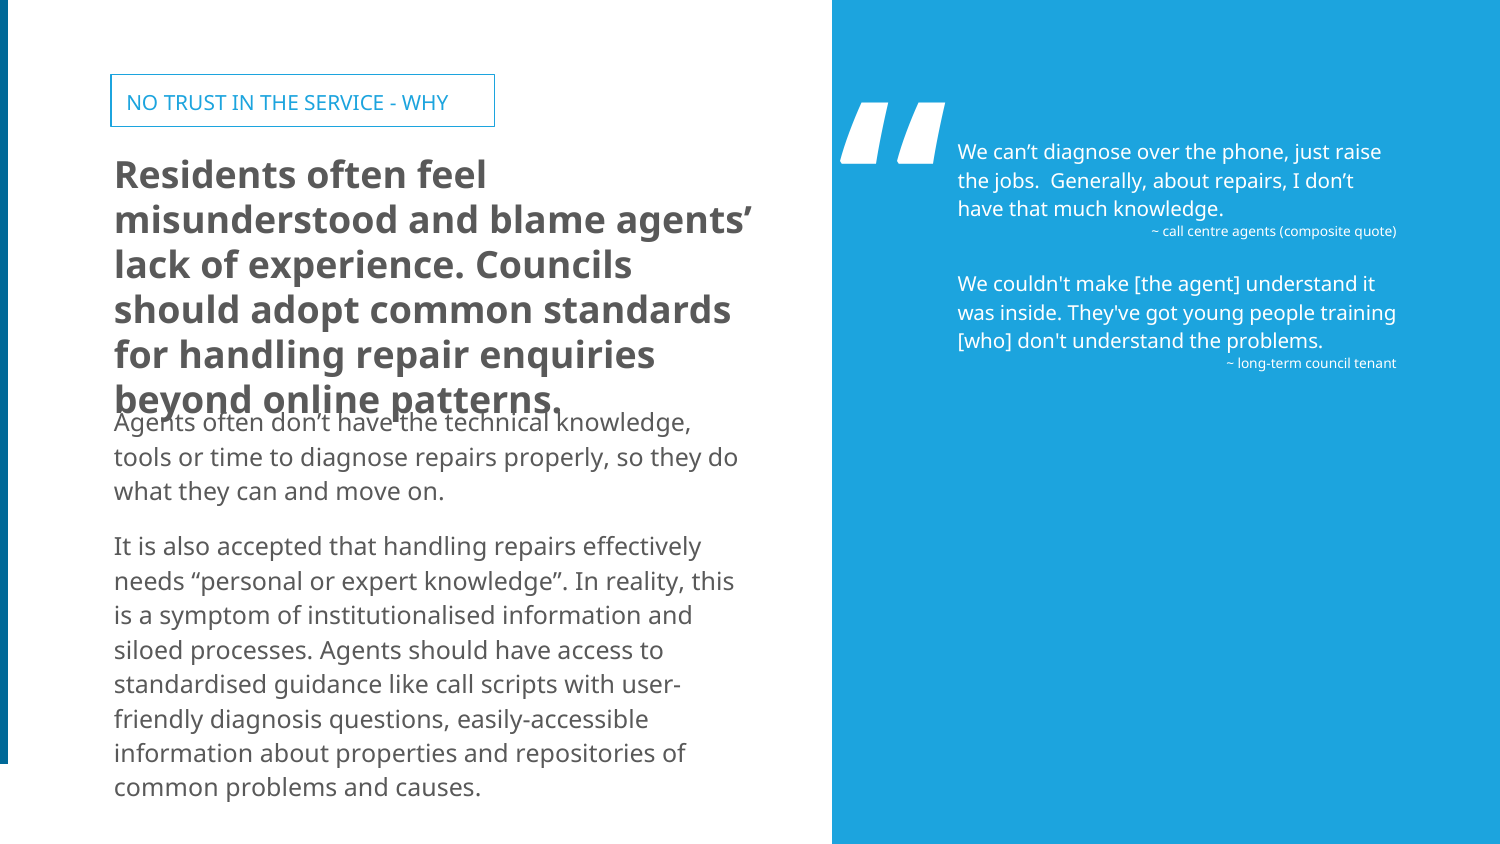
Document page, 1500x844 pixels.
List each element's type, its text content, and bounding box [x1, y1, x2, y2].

list We can’t diagnose over the phone, just raise the jobs. Generally, about repairs, I don’t have that much knowledge. ~ call centre agents (composite quote) We couldn't make [the agent] understand it was inside. They've got young people training [who] don't understand the problems. ~ long-term council tenant [942, 120, 1417, 398]
text_box NO TRUST IN THE SERVICE - WHY [111, 74, 495, 127]
title Residents often feel misunderstood and blame agents’ lack of experience. Councils should adopt common standards for handling repair enquiries beyond online patterns. [98, 136, 776, 396]
title Agents often don’t have the technical knowledge, tools or time to diagnose repairs properly, so they do what they can and move on. It is also accepted that handling repairs effectively needs “personal or expert knowledge”. In reality, this is a symptom of institutionalised information and siloed processes. Agents should have access to standardised guidance like call scripts with user-friendly diagnosis questions, easily-accessible information about properties and repositories of common problems and causes. [98, 396, 761, 771]
